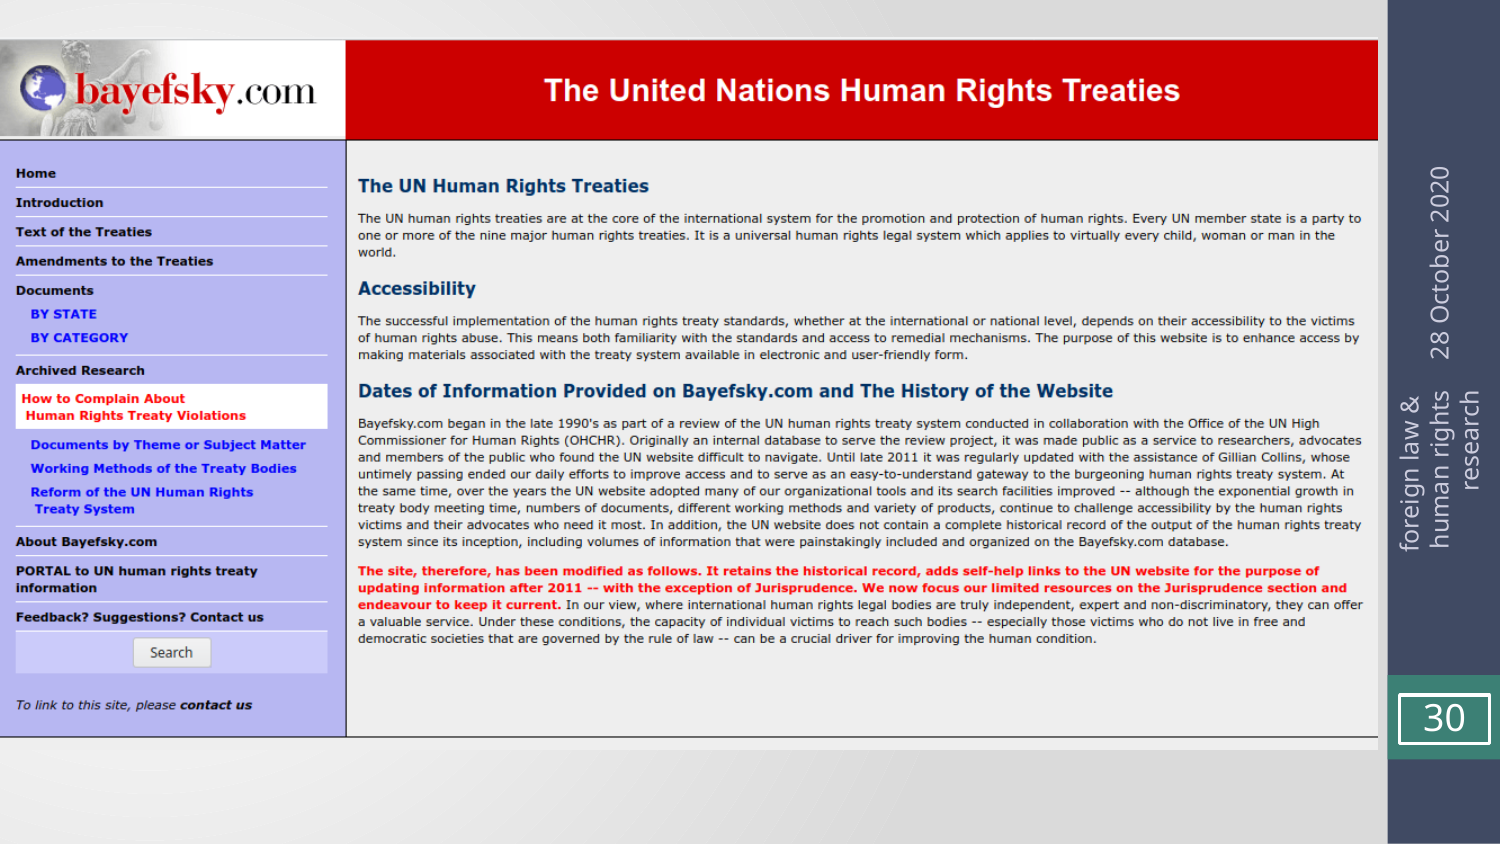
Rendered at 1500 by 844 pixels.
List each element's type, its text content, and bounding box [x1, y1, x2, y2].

picture [0, 37, 1378, 751]
footer foreign law & human rights research [1408, 375, 1469, 667]
slide_number <number> [1399, 695, 1490, 744]
slide_number 28 October 2020 [1408, 75, 1469, 375]
